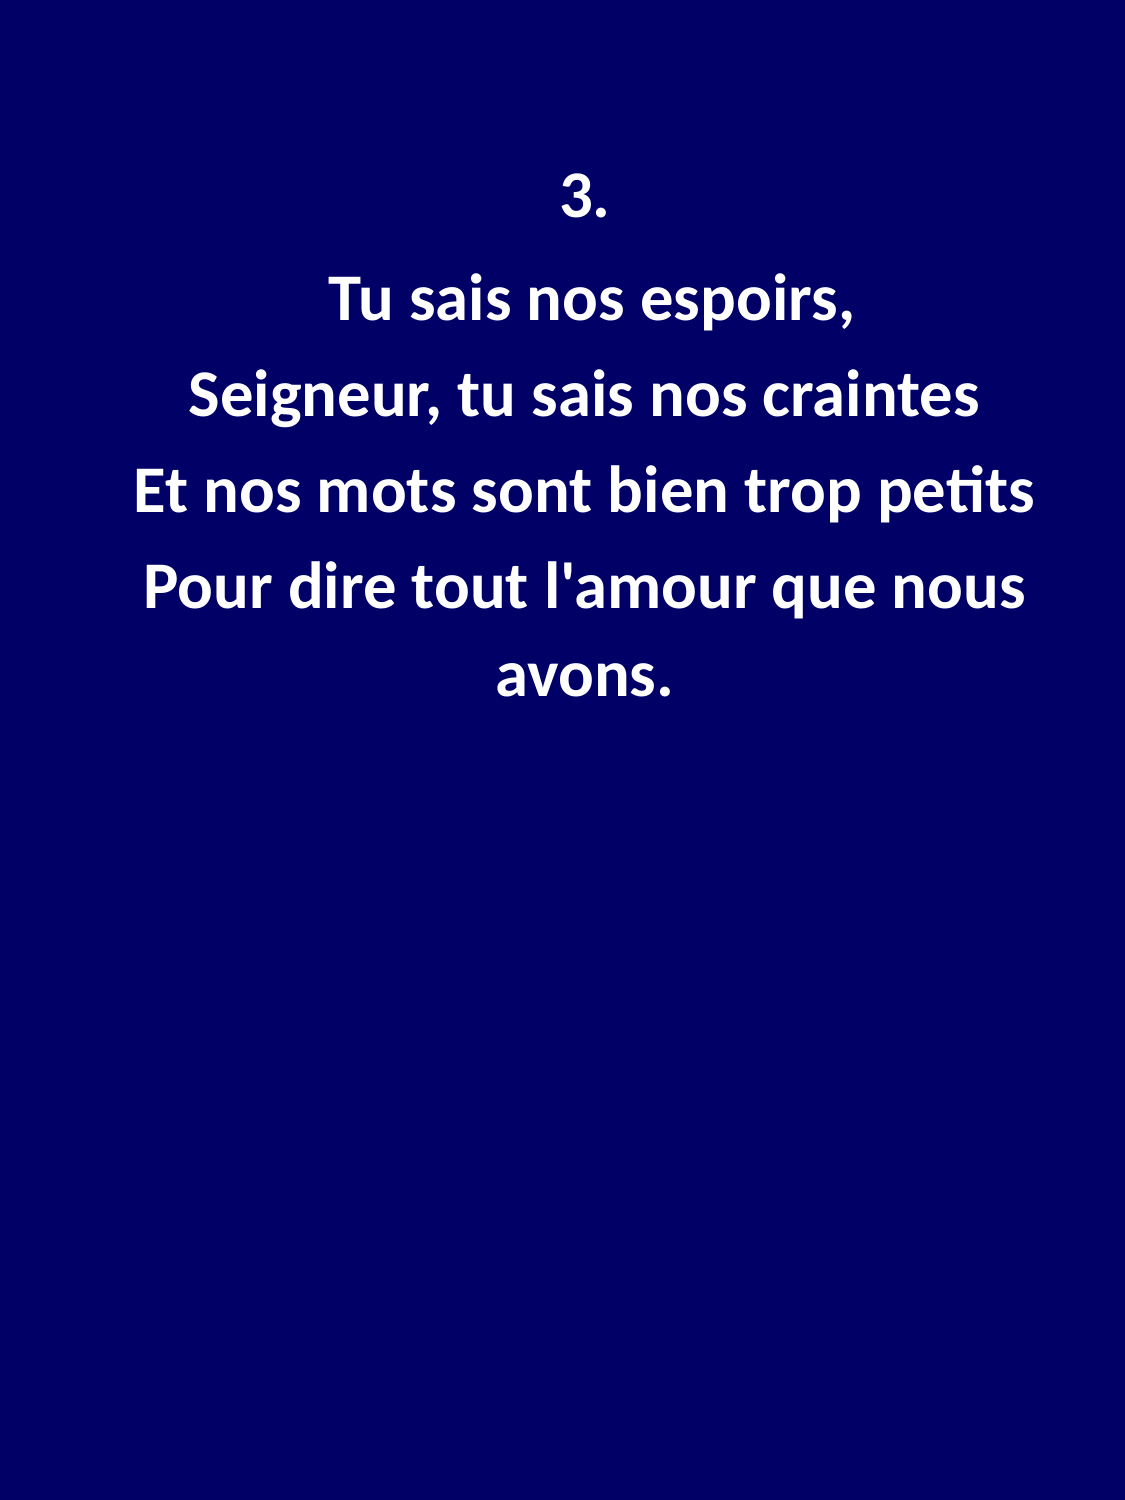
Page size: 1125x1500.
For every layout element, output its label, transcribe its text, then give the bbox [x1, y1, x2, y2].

text_box 3. Tu sais nos espoirs, Seigneur, tu sais nos craintes Et nos mots sont bien trop petits Pour dire tout l'amour que nous avons. [13, 44, 1112, 1471]
